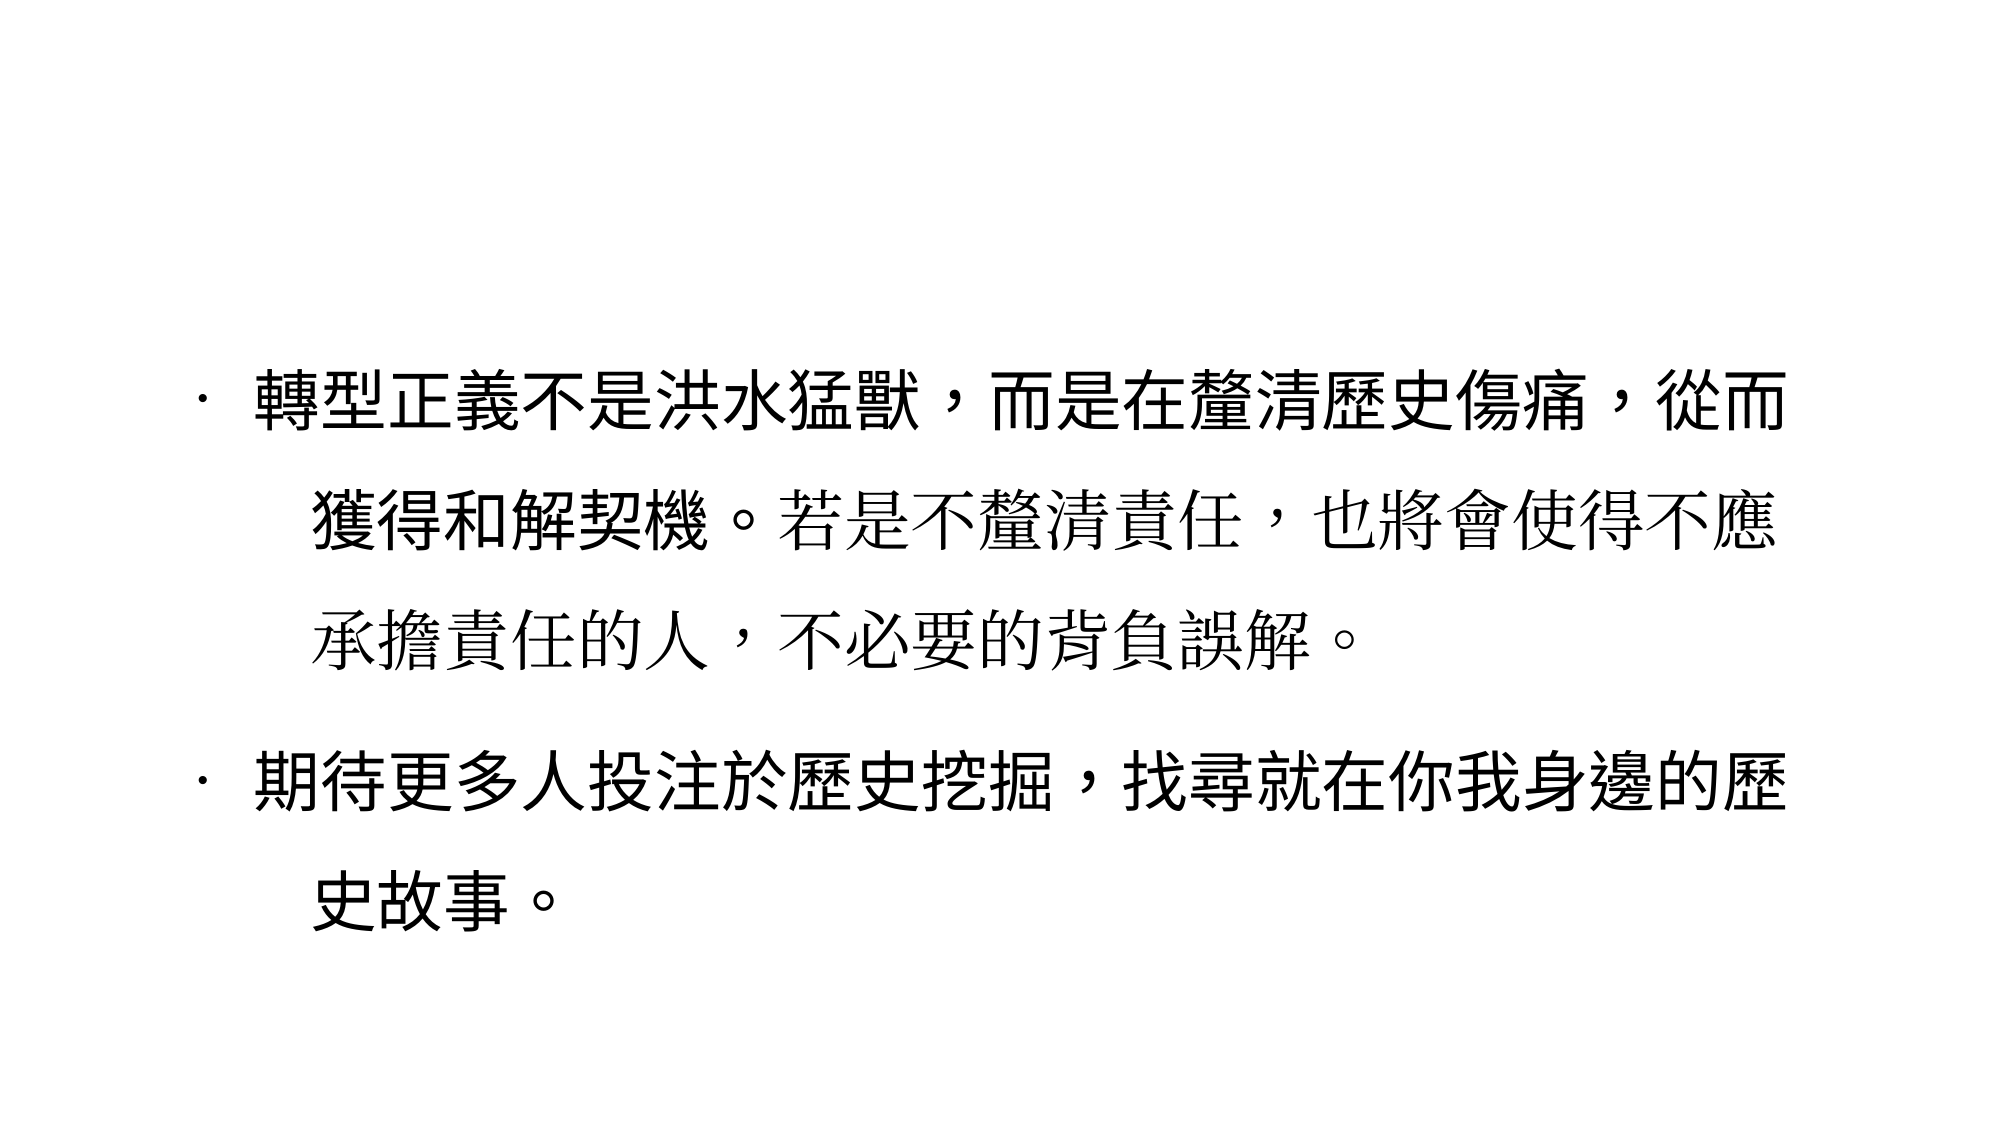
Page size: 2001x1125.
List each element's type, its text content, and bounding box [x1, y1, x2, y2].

list 轉型正義不是洪水猛獸，而是在釐清歷史傷痛，從而獲得和解契機。若是不釐清責任，也將會使得不應承擔責任的人，不必要的背負誤解。 期待更多人投注於歷史挖掘，找尋就在你我身邊的歷史故事。 [145, 220, 1855, 1011]
